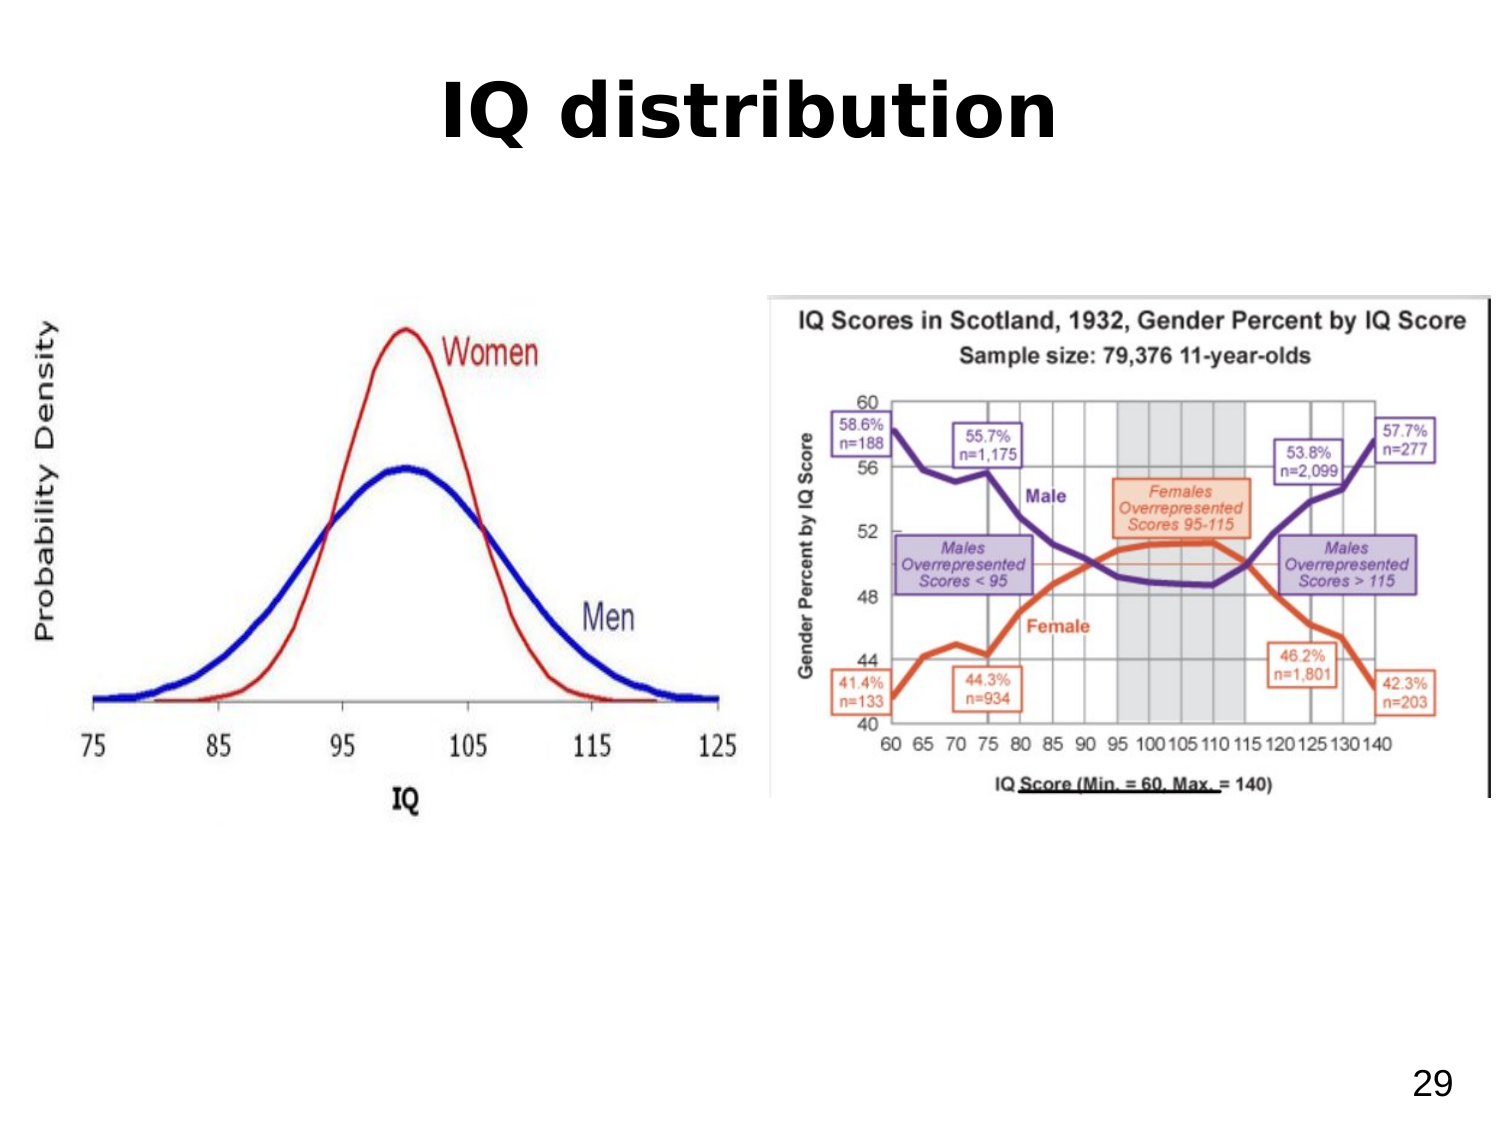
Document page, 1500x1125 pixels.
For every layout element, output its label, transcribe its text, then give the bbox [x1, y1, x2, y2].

title IQ distribution [75, 44, 1425, 177]
picture [25, 295, 743, 827]
picture [767, 295, 1491, 798]
